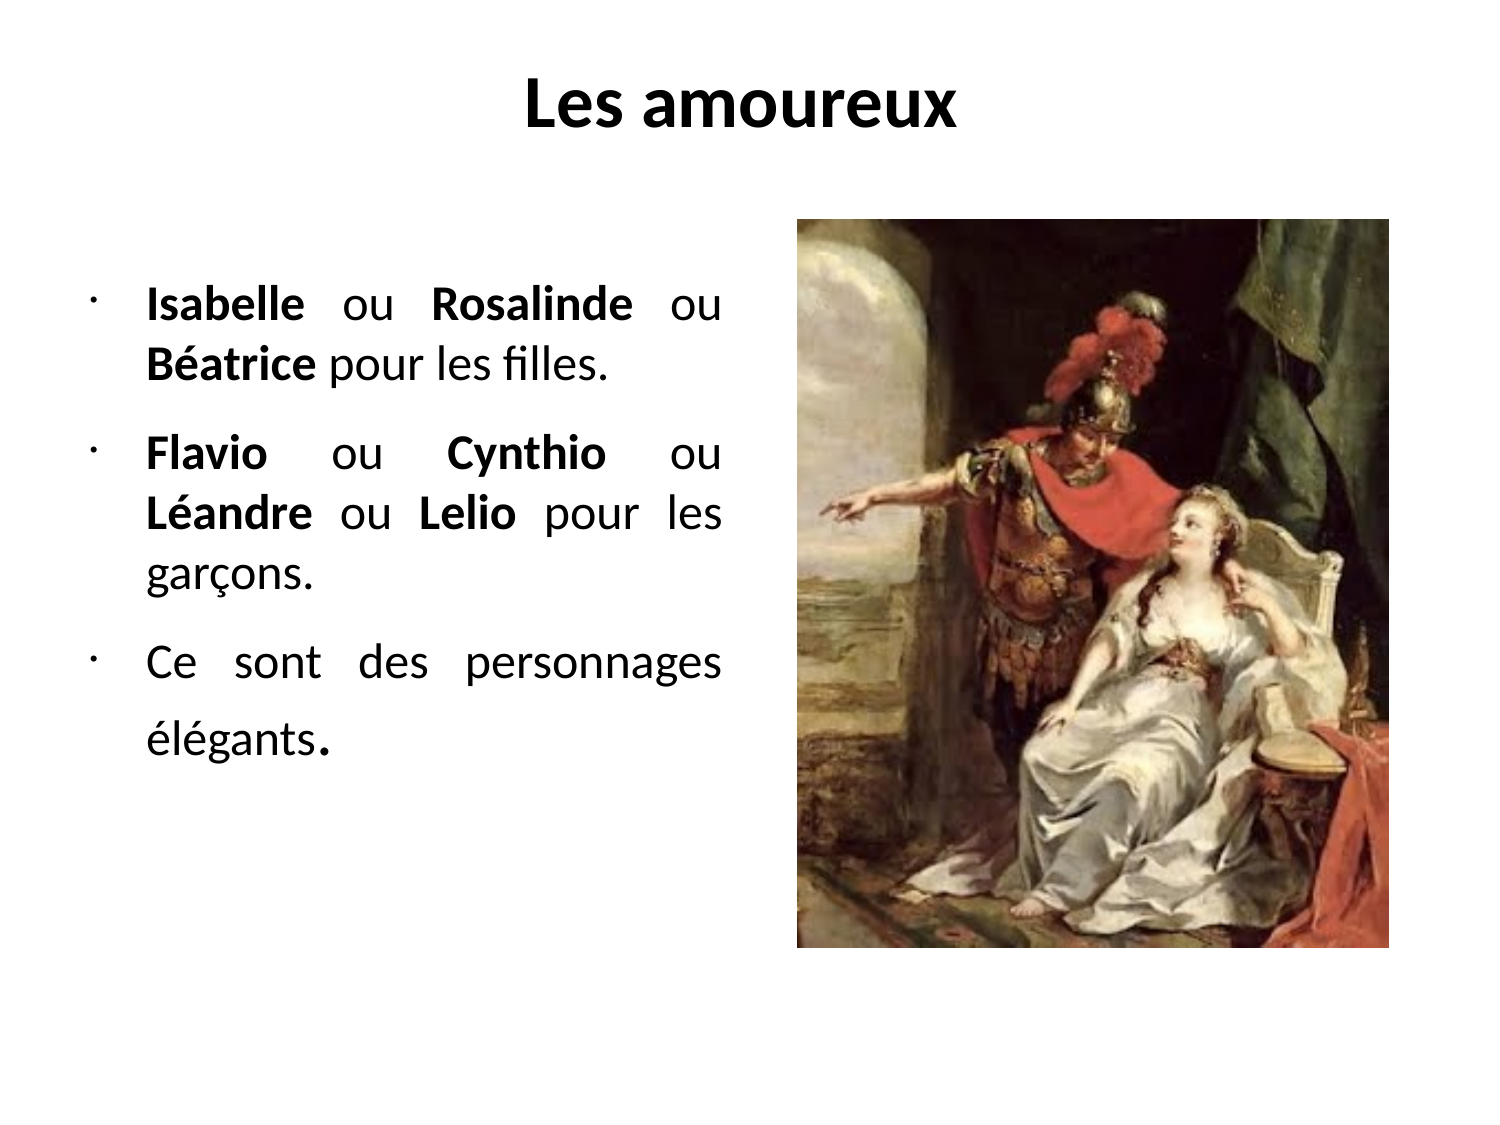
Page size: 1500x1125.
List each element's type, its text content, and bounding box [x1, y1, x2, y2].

list Isabelle ou Rosalinde ou Béatrice pour les filles. Flavio ou Cynthio ou Léandre ou Lelio pour les garçons. Ce sont des personnages élégants. [75, 262, 738, 1005]
title Les amoureux [75, 45, 1425, 233]
picture [797, 219, 1389, 948]
